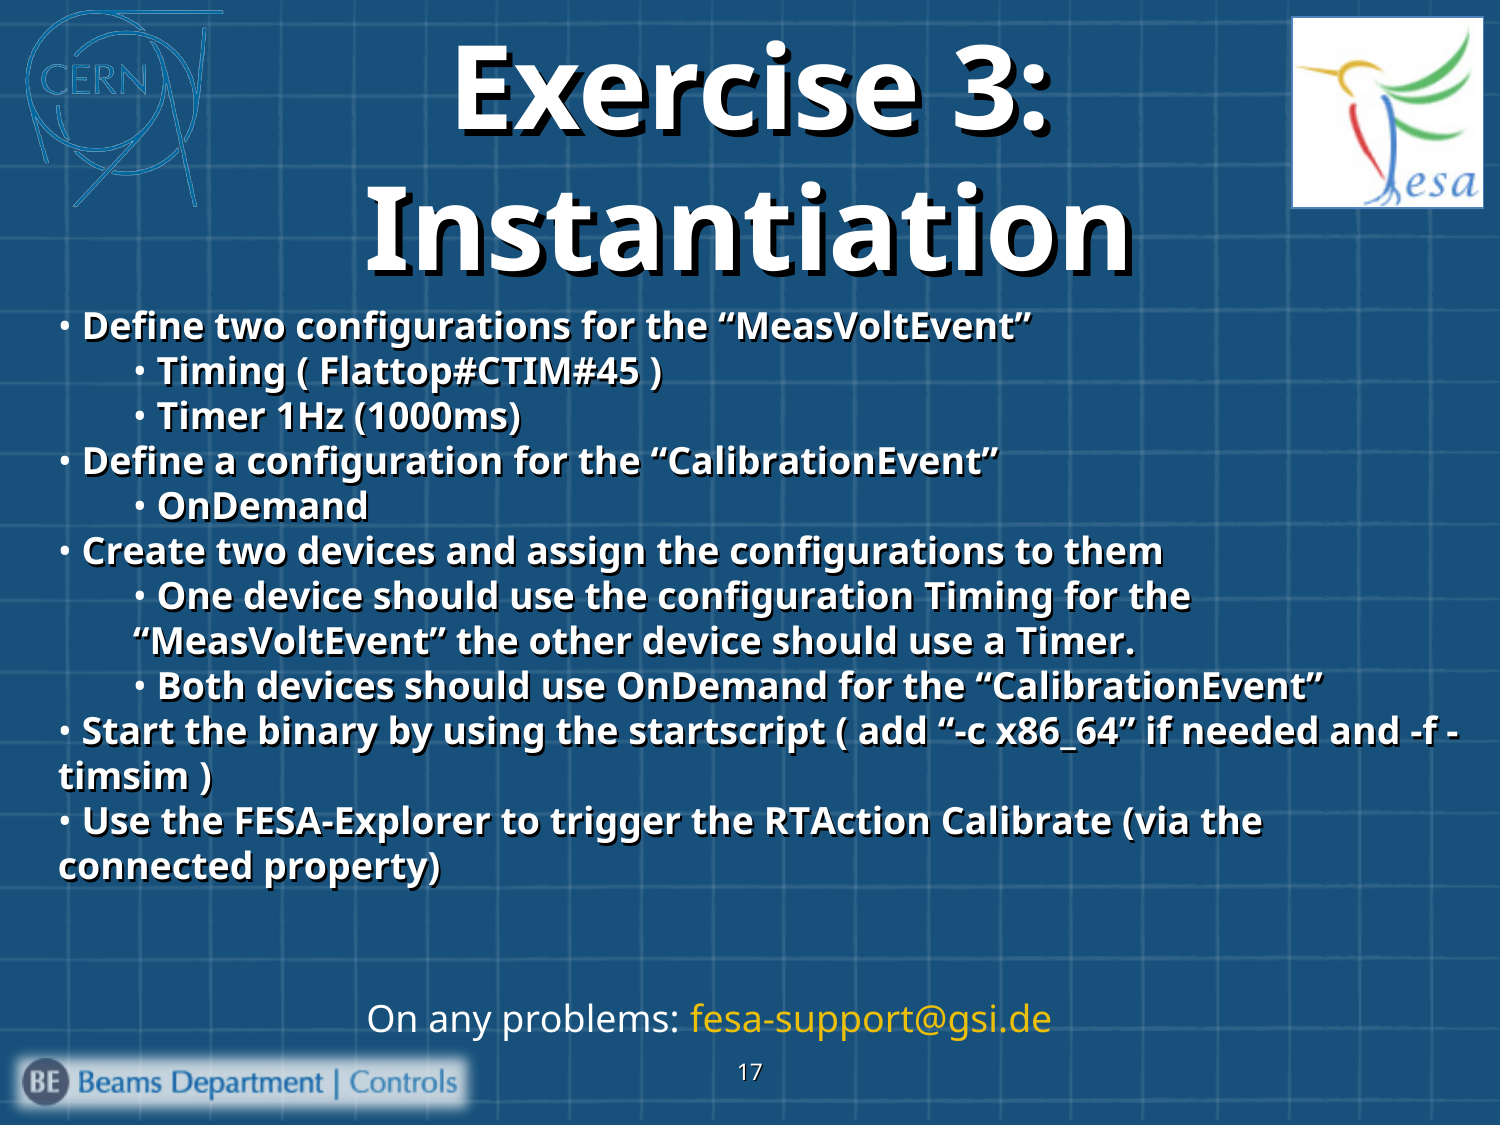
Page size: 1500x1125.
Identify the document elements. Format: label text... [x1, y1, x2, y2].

text_box On any problems: fesa-support@gsi.de [351, 987, 1078, 1054]
title Exercise 3: Instantiation [127, 5, 1372, 294]
text_box Define two configurations for the “MeasVoltEvent” Timing ( Flattop#CTIM#45 ) Timer 1Hz (1000ms) Define a configuration for the “CalibrationEvent” OnDemand Create two devices and assign the configurations to them One device should use the configuration Timing for the “MeasVoltEvent” the other device should use a Timer. Both devices should use OnDemand for the “CalibrationEvent” Start the binary by using the startscript ( add “-c x86_64” if needed and -f -timsim ) Use the FESA-Explorer to trigger the RTAction Calibrate (via the connected property) [43, 294, 1479, 896]
text_box <number> [687, 1054, 813, 1103]
picture [0, 0, 1500, 1125]
